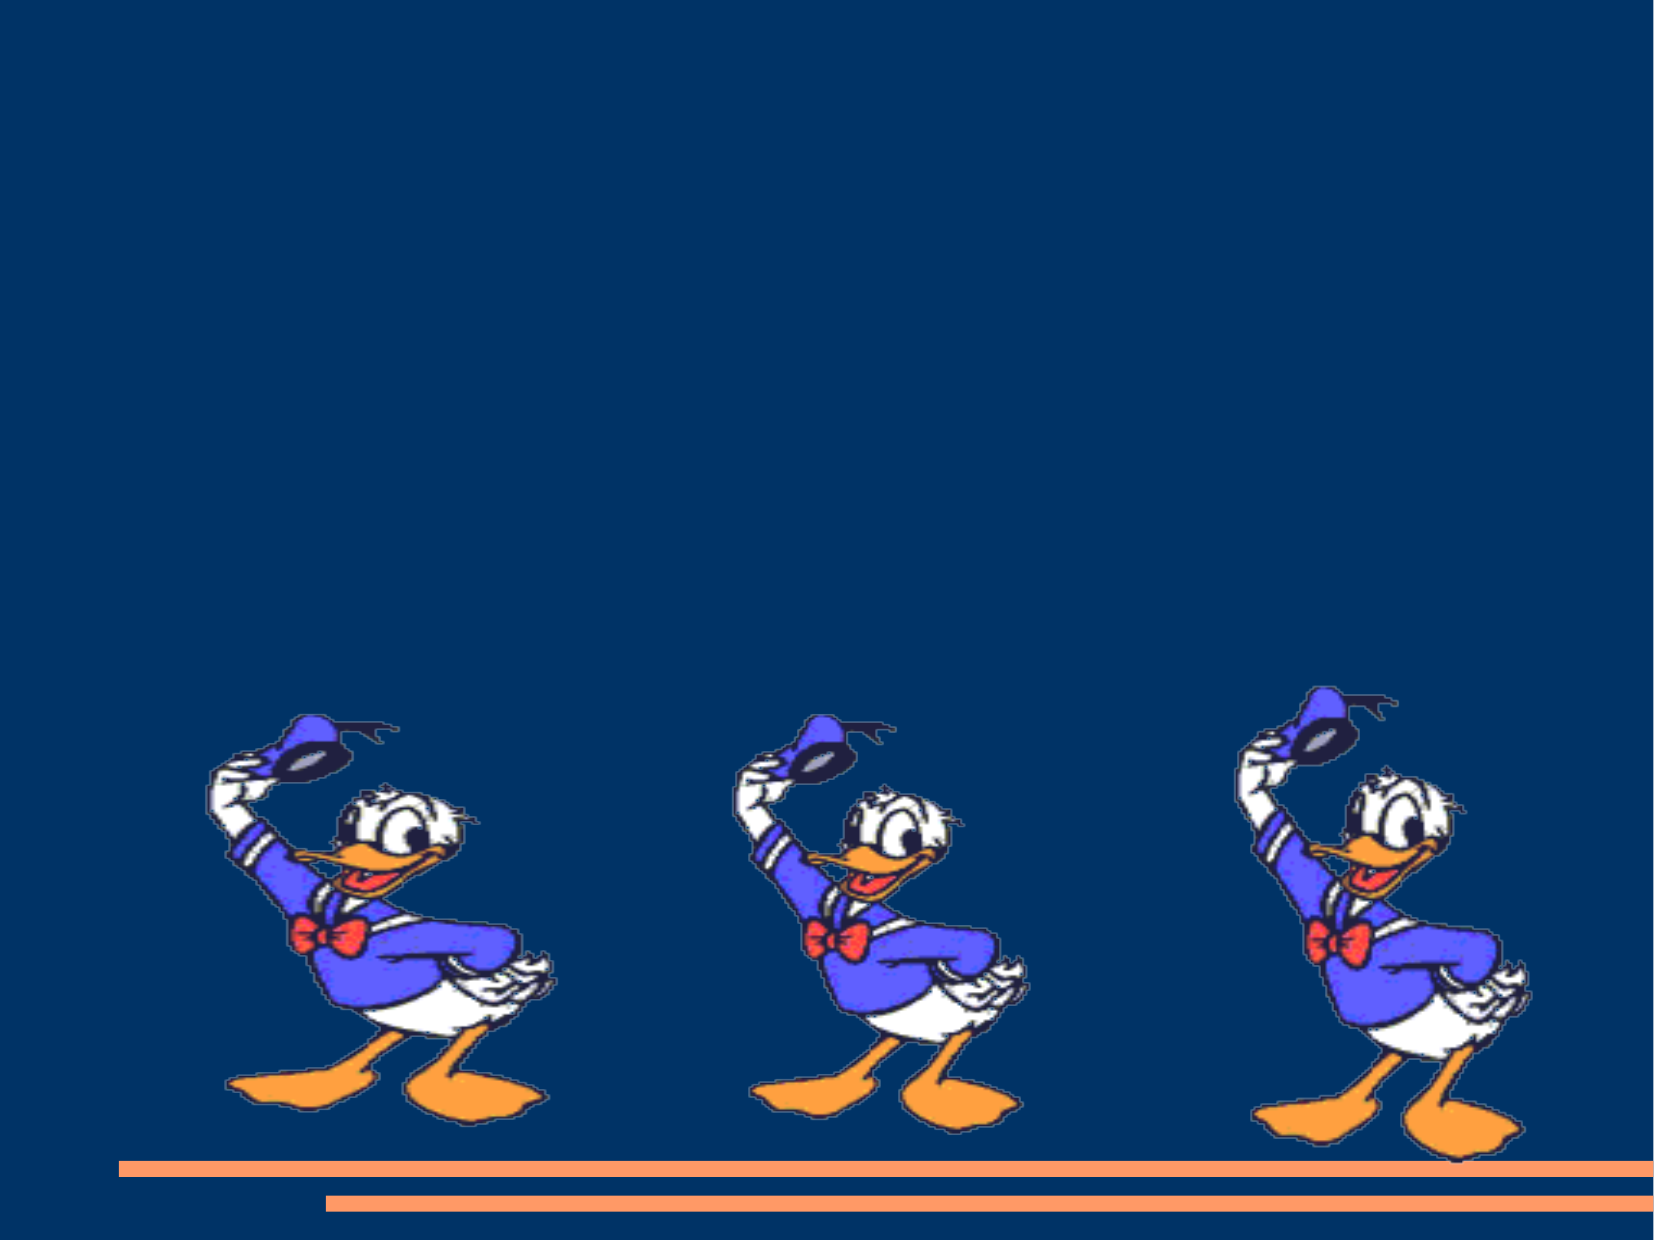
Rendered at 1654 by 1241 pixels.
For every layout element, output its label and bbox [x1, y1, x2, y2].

picture [177, 708, 562, 1132]
picture [708, 708, 1034, 1140]
picture [1210, 679, 1536, 1170]
